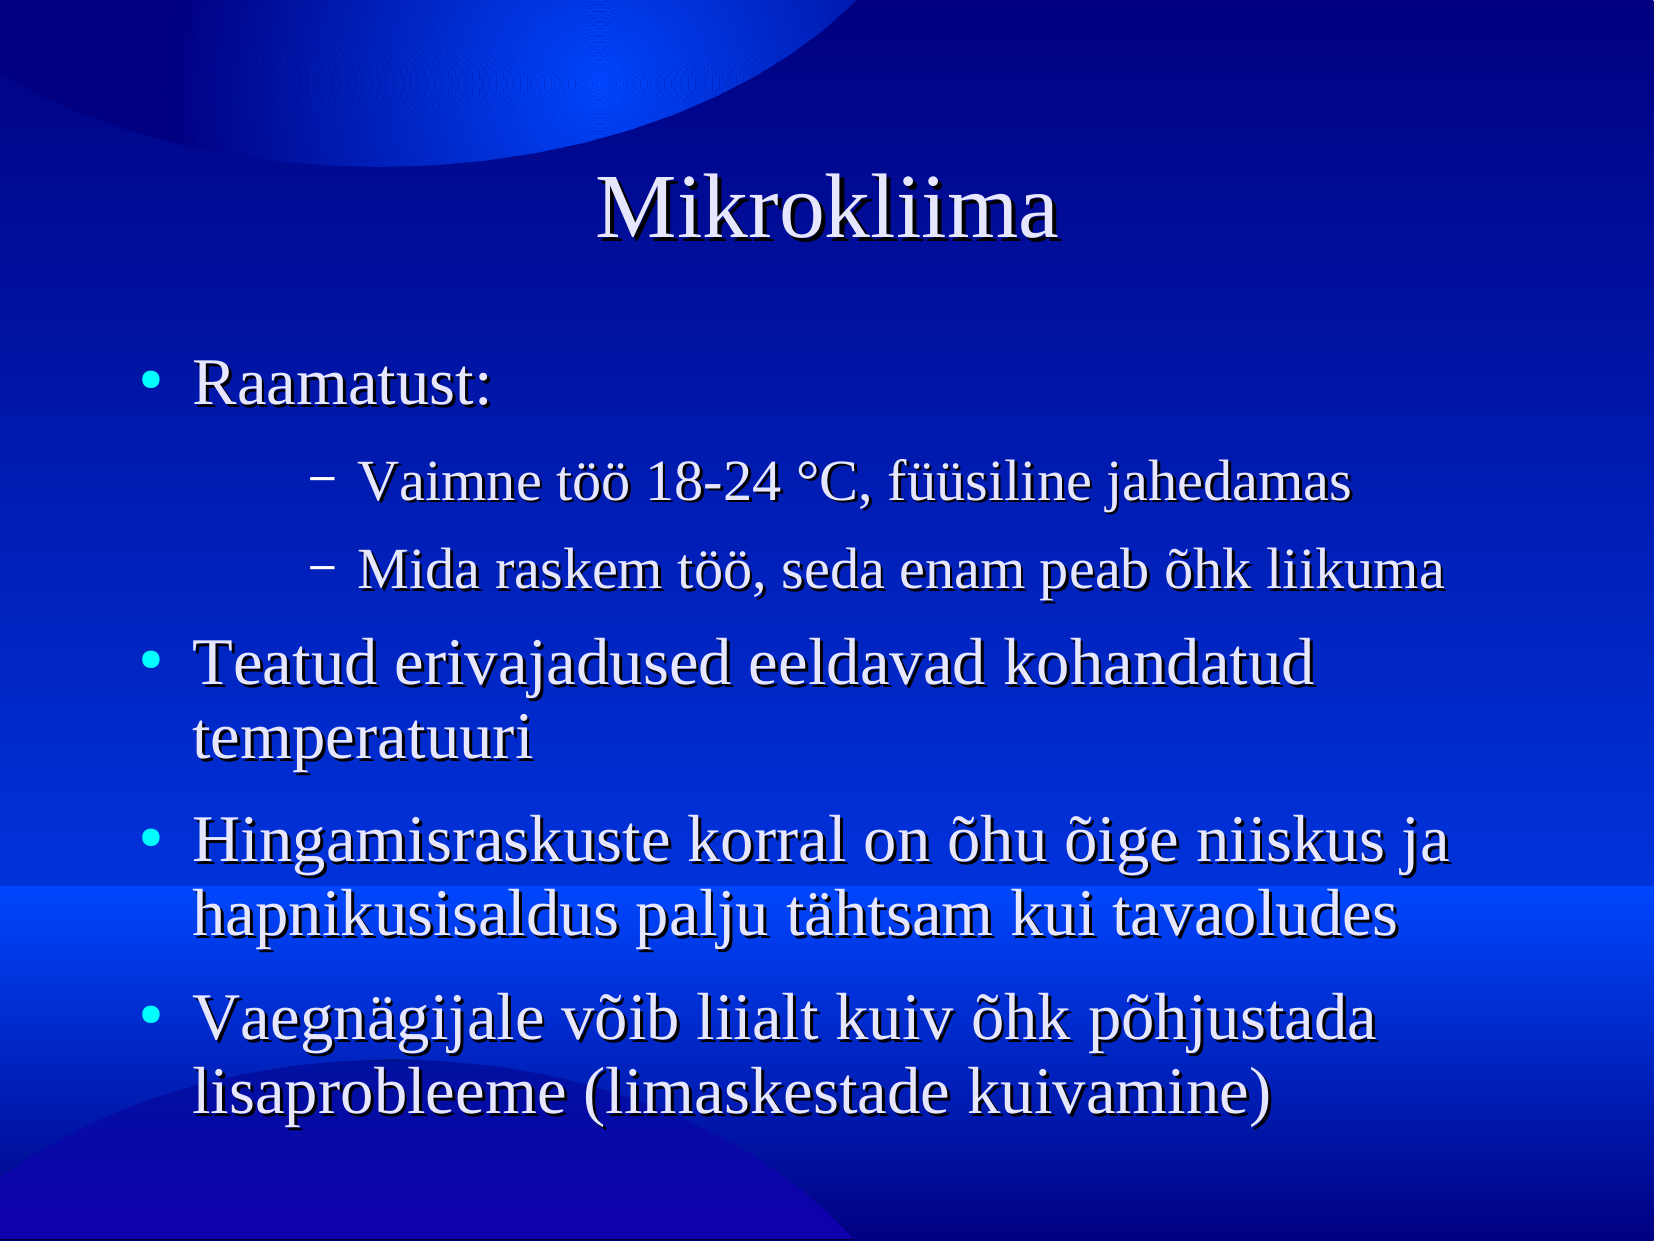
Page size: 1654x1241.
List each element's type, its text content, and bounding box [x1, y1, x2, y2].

title Mikrokliima [121, 102, 1534, 311]
list Raamatust: Vaimne töö 18-24 °C, füüsiline jahedamas Mida raskem töö, seda enam peab õhk liikuma Teatud erivajadused eeldavad kohandatud temperatuuri Hingamisraskuste korral on õhu õige niiskus ja hapnikusisaldus palju tähtsam kui tavaoludes Vaegnägijale võib liialt kuiv õhk põhjustada lisaprobleeme (limaskestade kuivamine) [121, 344, 1534, 1164]
